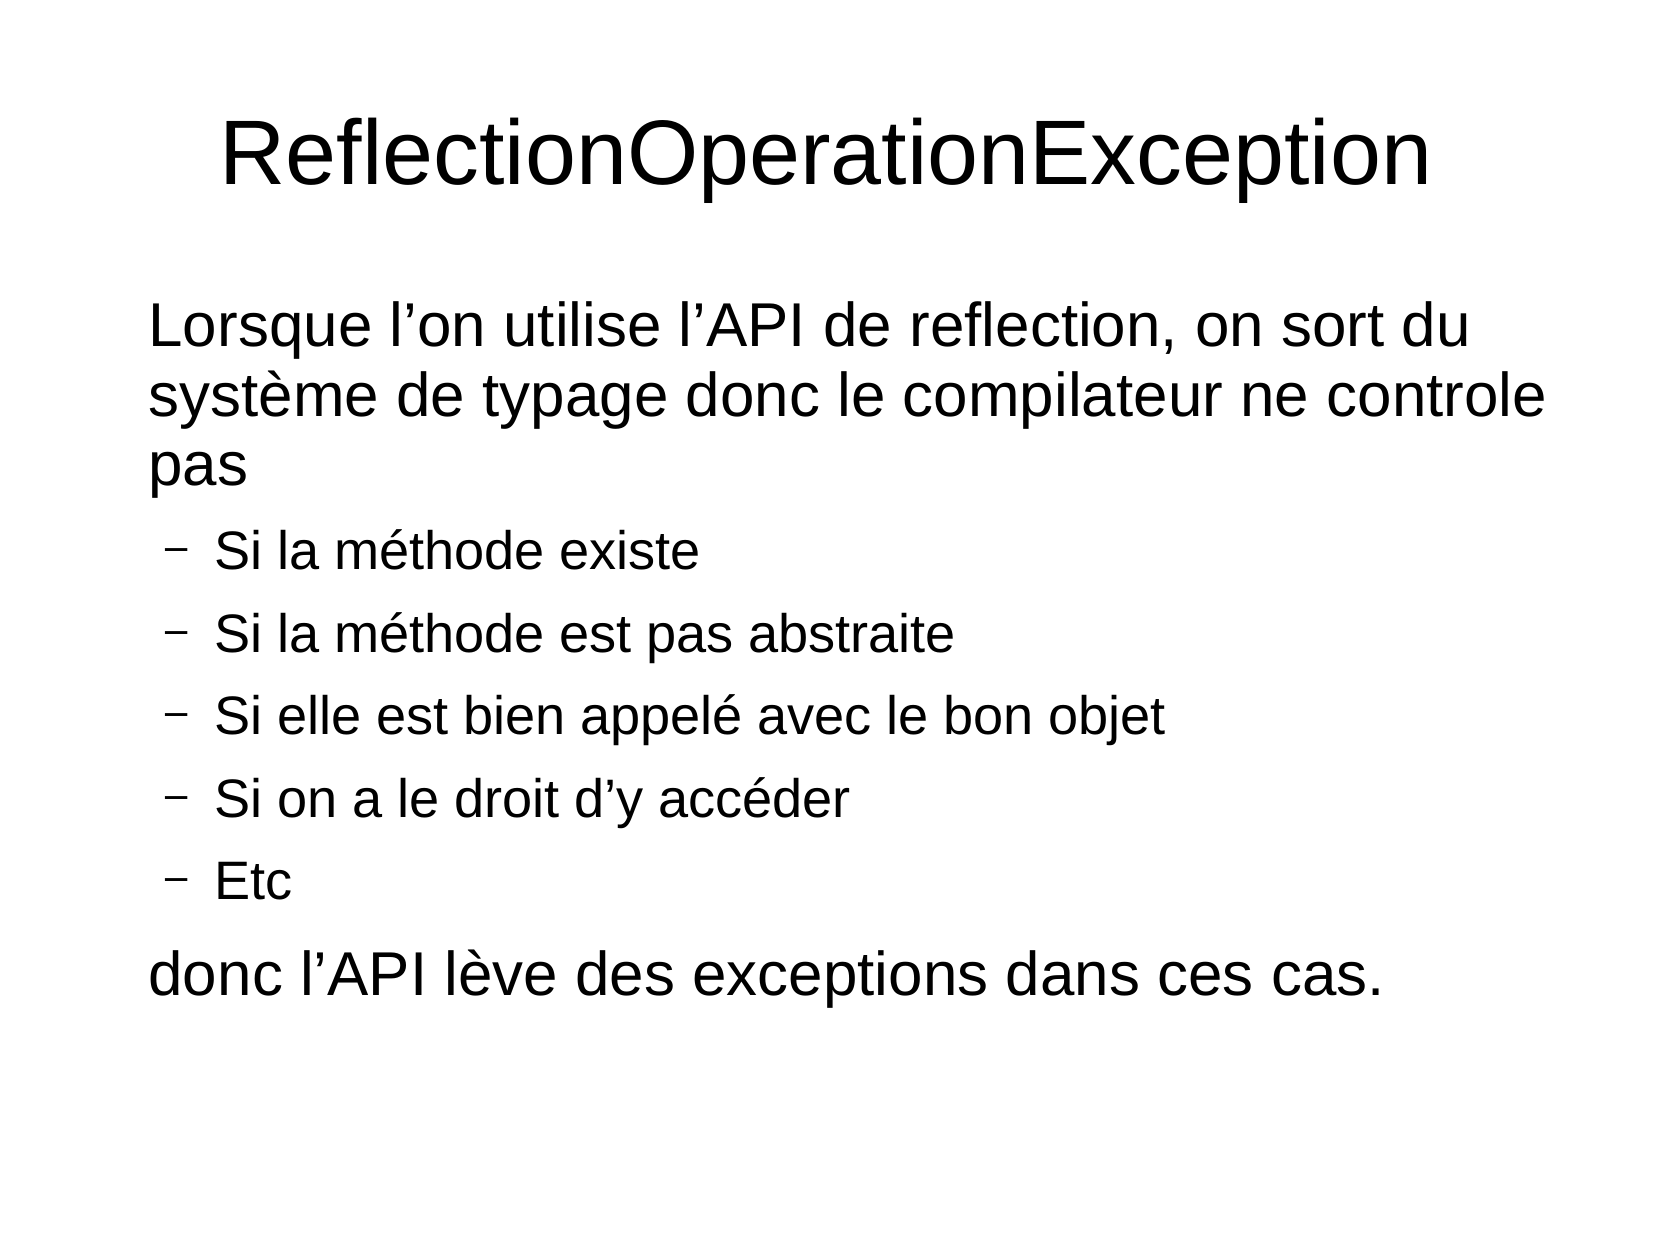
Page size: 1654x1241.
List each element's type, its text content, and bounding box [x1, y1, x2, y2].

list Lorsque l’on utilise l’API de reflection, on sort du système de typage donc le compilateur ne controle pas Si la méthode existe Si la méthode est pas abstraite Si elle est bien appelé avec le bon objet Si on a le droit d’y accéder Etc donc l’API lève des exceptions dans ces cas. [82, 290, 1571, 1010]
title ReflectionOperationException [82, 49, 1571, 257]
